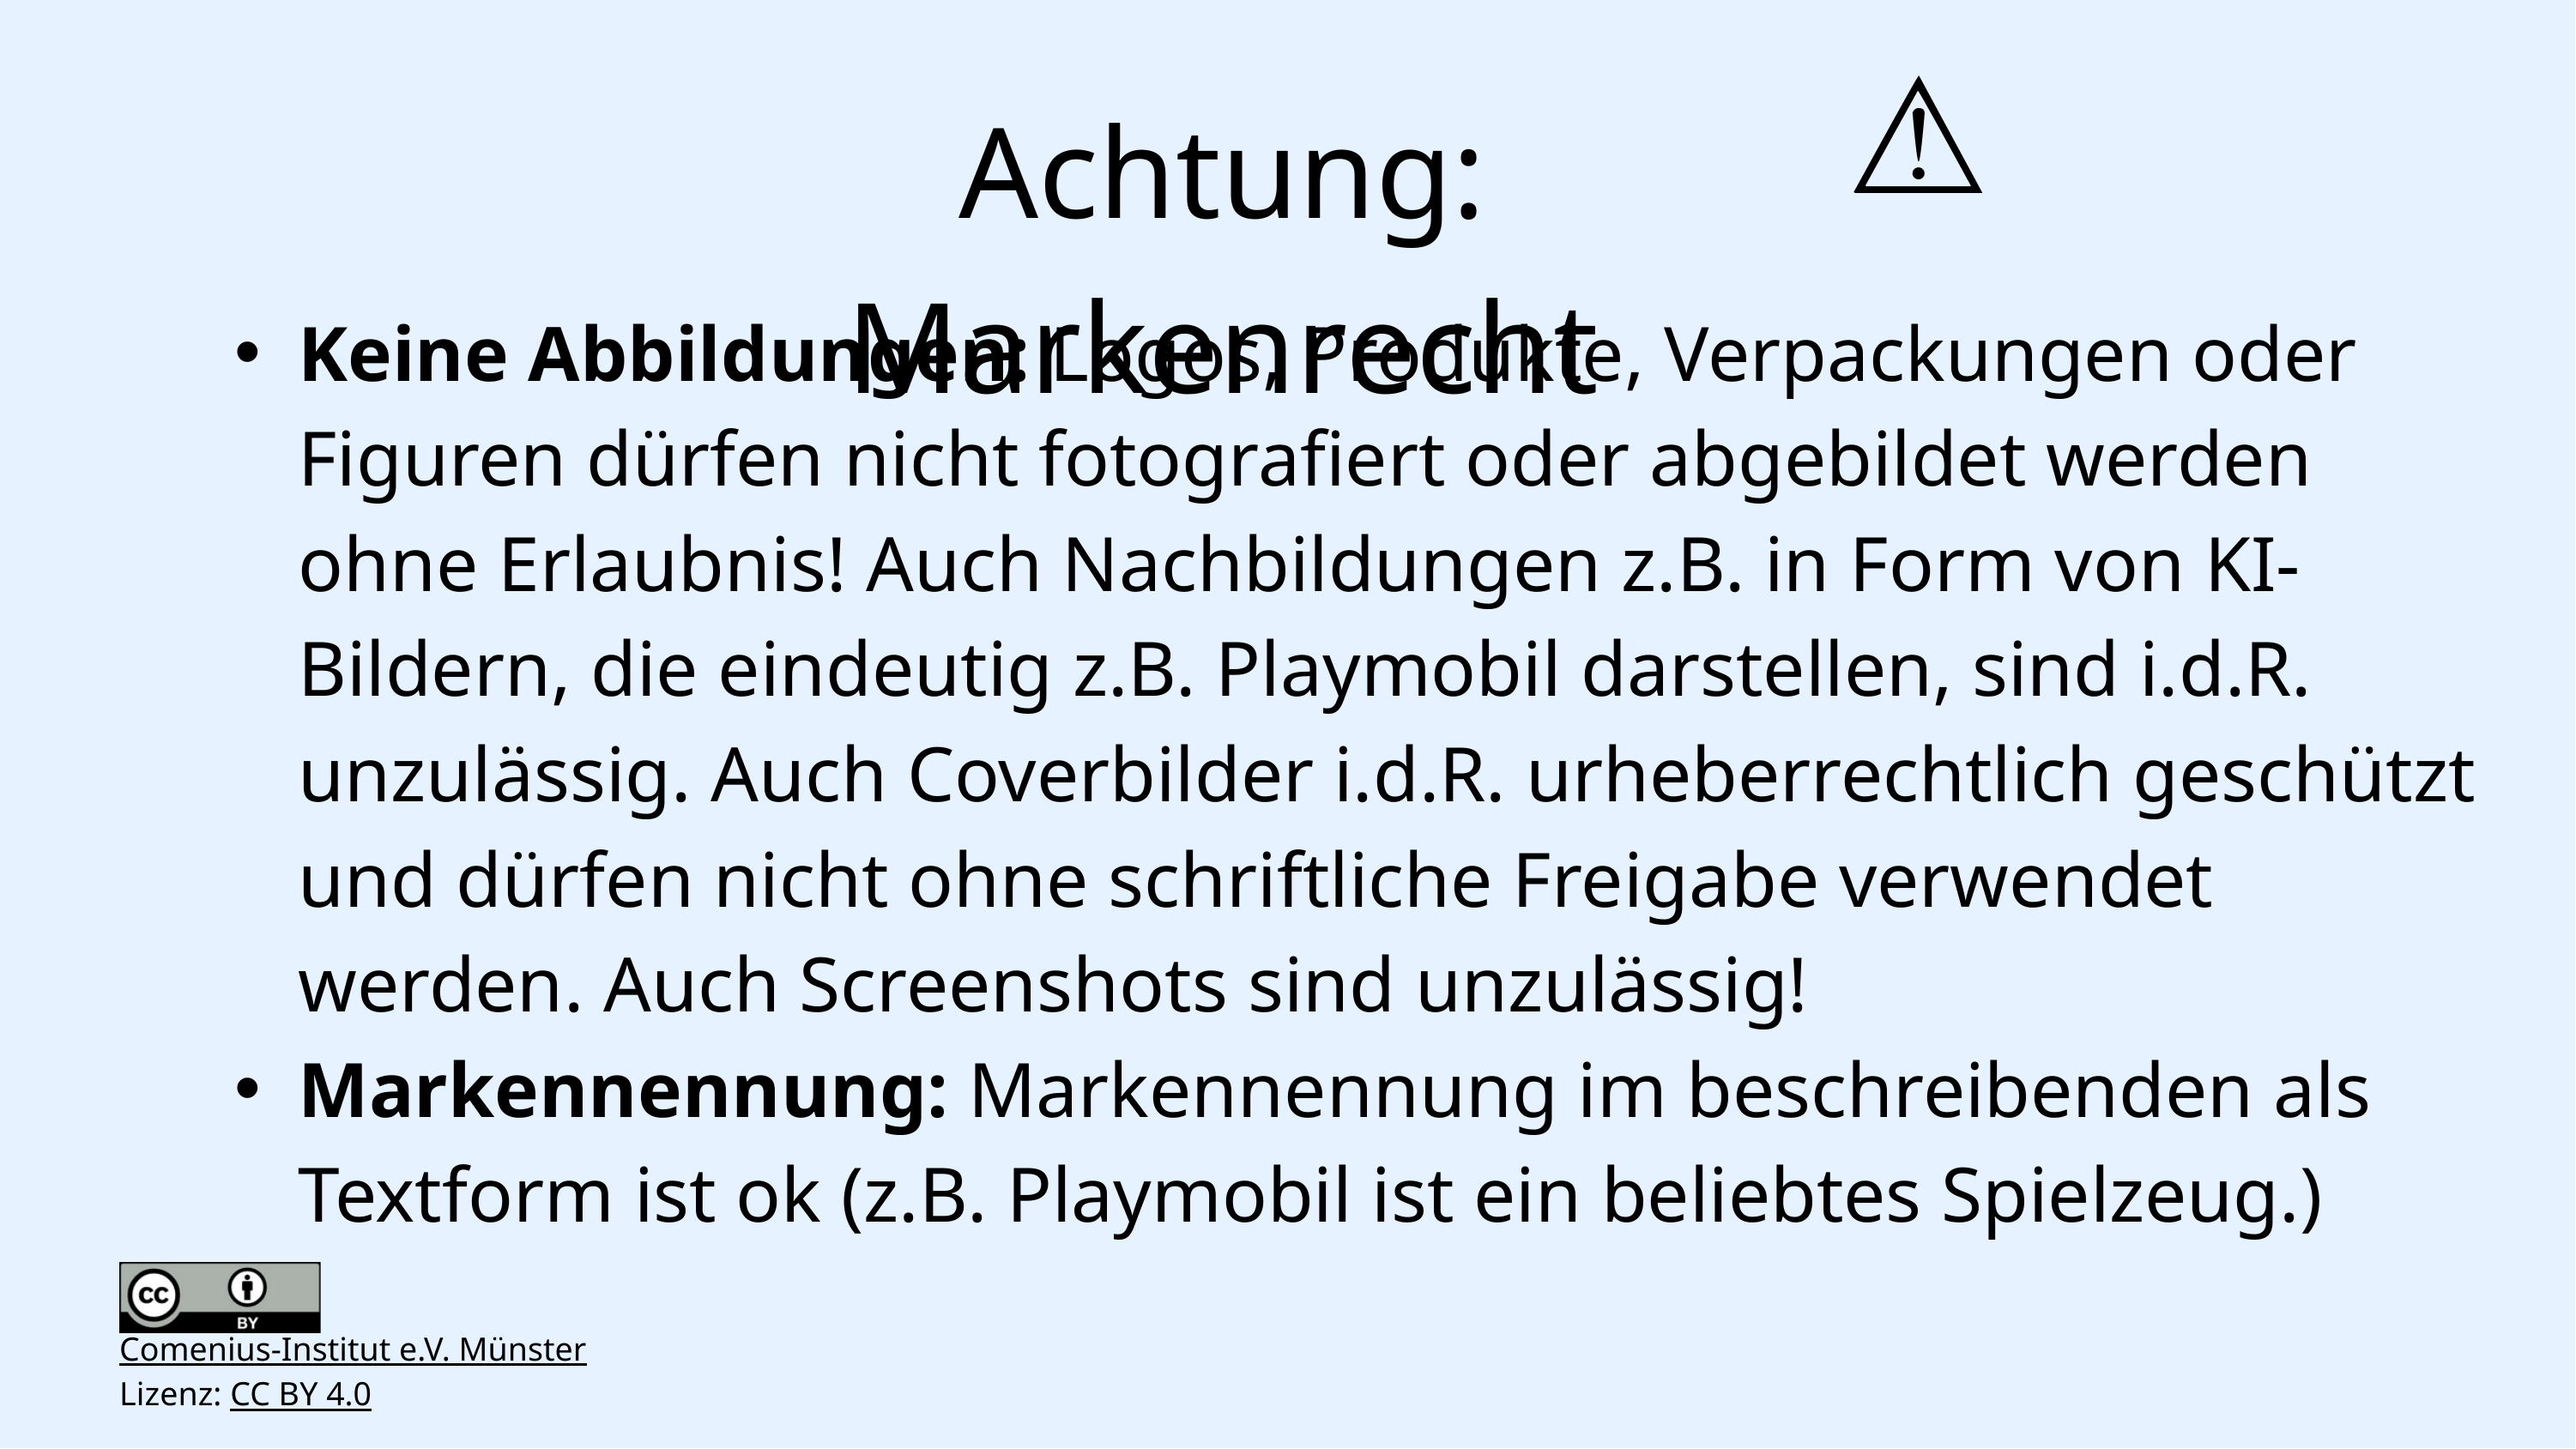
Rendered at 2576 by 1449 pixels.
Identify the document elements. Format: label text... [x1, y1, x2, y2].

text_box Keine Abbildungen: Logos, Produkte, Verpackungen oder Figuren dürfen nicht fotografiert oder abgebildet werden ohne Erlaubnis! Auch Nachbildungen z.B. in Form von KI-Bildern, die eindeutig z.B. Playmobil darstellen, sind i.d.R. unzulässig. Auch Coverbilder i.d.R. urheberrechtlich geschützt und dürfen nicht ohne schriftliche Freigabe verwendet werden. Auch Screenshots sind unzulässig! Markennennung: Markennennung im beschreibenden als Textform ist ok (z.B. Playmobil ist ein beliebtes Spielzeug.) [170, 291, 2499, 1333]
text_box [119, 1262, 170, 1327]
text_box ⚠️ [1807, 0, 2029, 218]
text_box Achtung: Markenrecht [664, 68, 1781, 238]
text_box Comenius-Institut e.V. Münster Lizenz: CC BY 4.0 [119, 1327, 1378, 1416]
